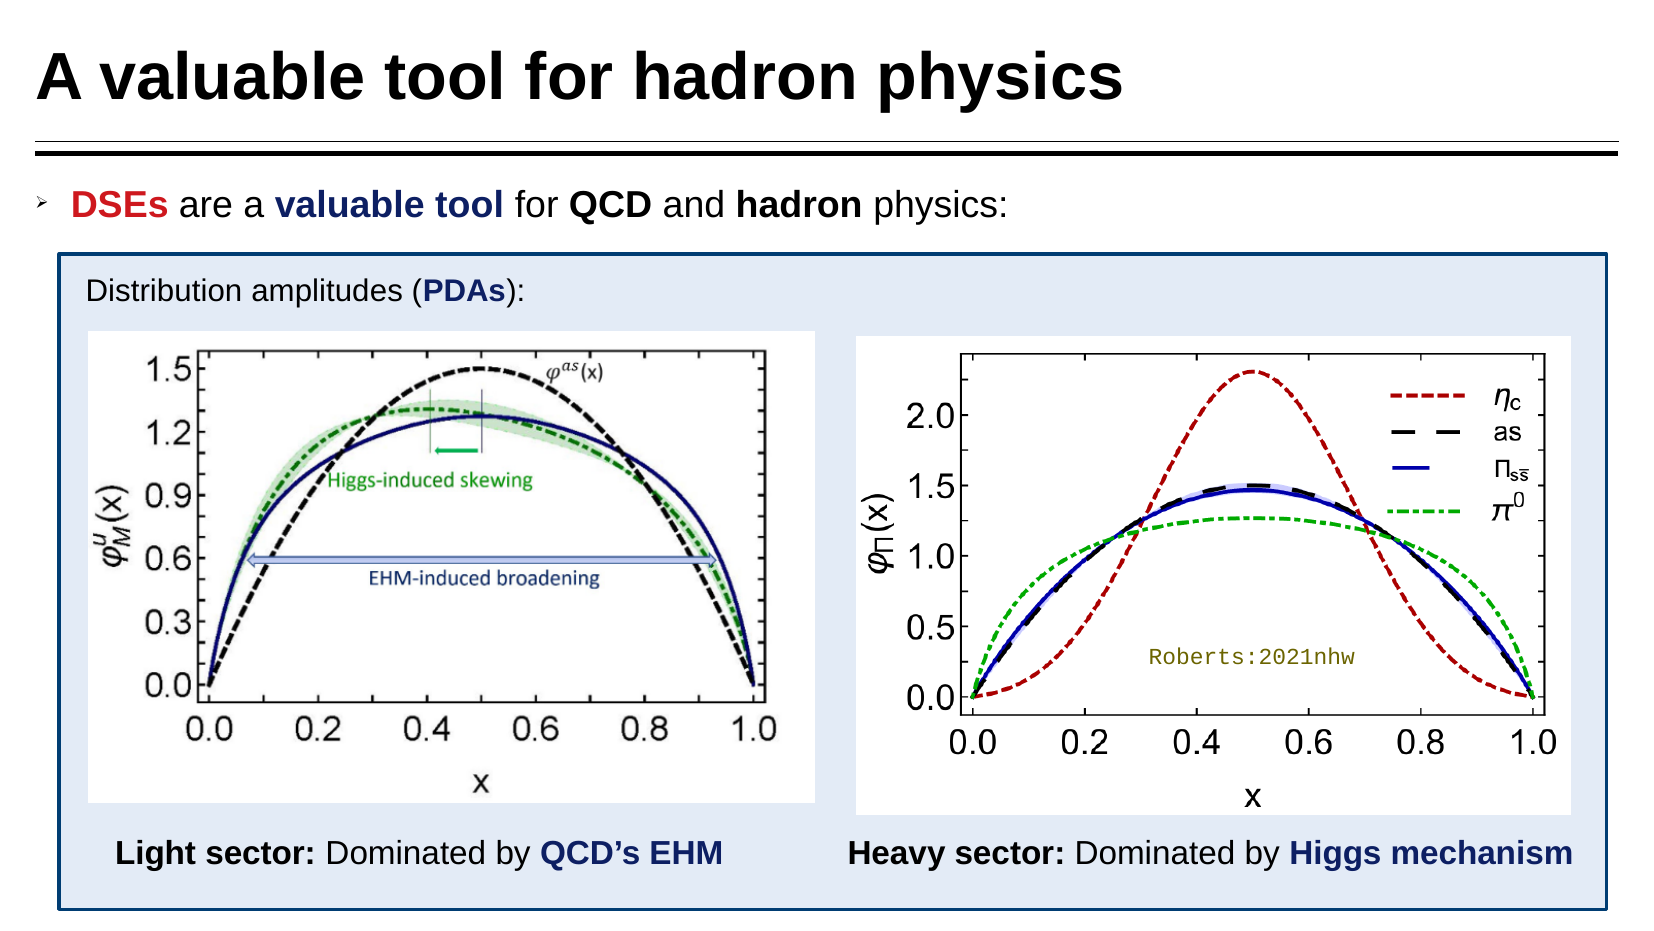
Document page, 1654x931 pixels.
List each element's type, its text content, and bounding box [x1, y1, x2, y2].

text_box [59, 253, 1607, 910]
picture [88, 331, 815, 803]
text_box Roberts:2021nhw [1133, 638, 1406, 680]
picture [856, 336, 1571, 815]
text_box Light sector: Dominated by QCD’s EHM [100, 826, 739, 879]
title A valuable tool for hadron physics [35, 0, 1300, 154]
text_box Heavy sector: Dominated by Higgs mechanism [832, 826, 1589, 879]
text_box Distribution amplitudes (PDAs): [70, 265, 922, 355]
list DSEs are a valuable tool for QCD and hadron physics: [35, 177, 1111, 237]
